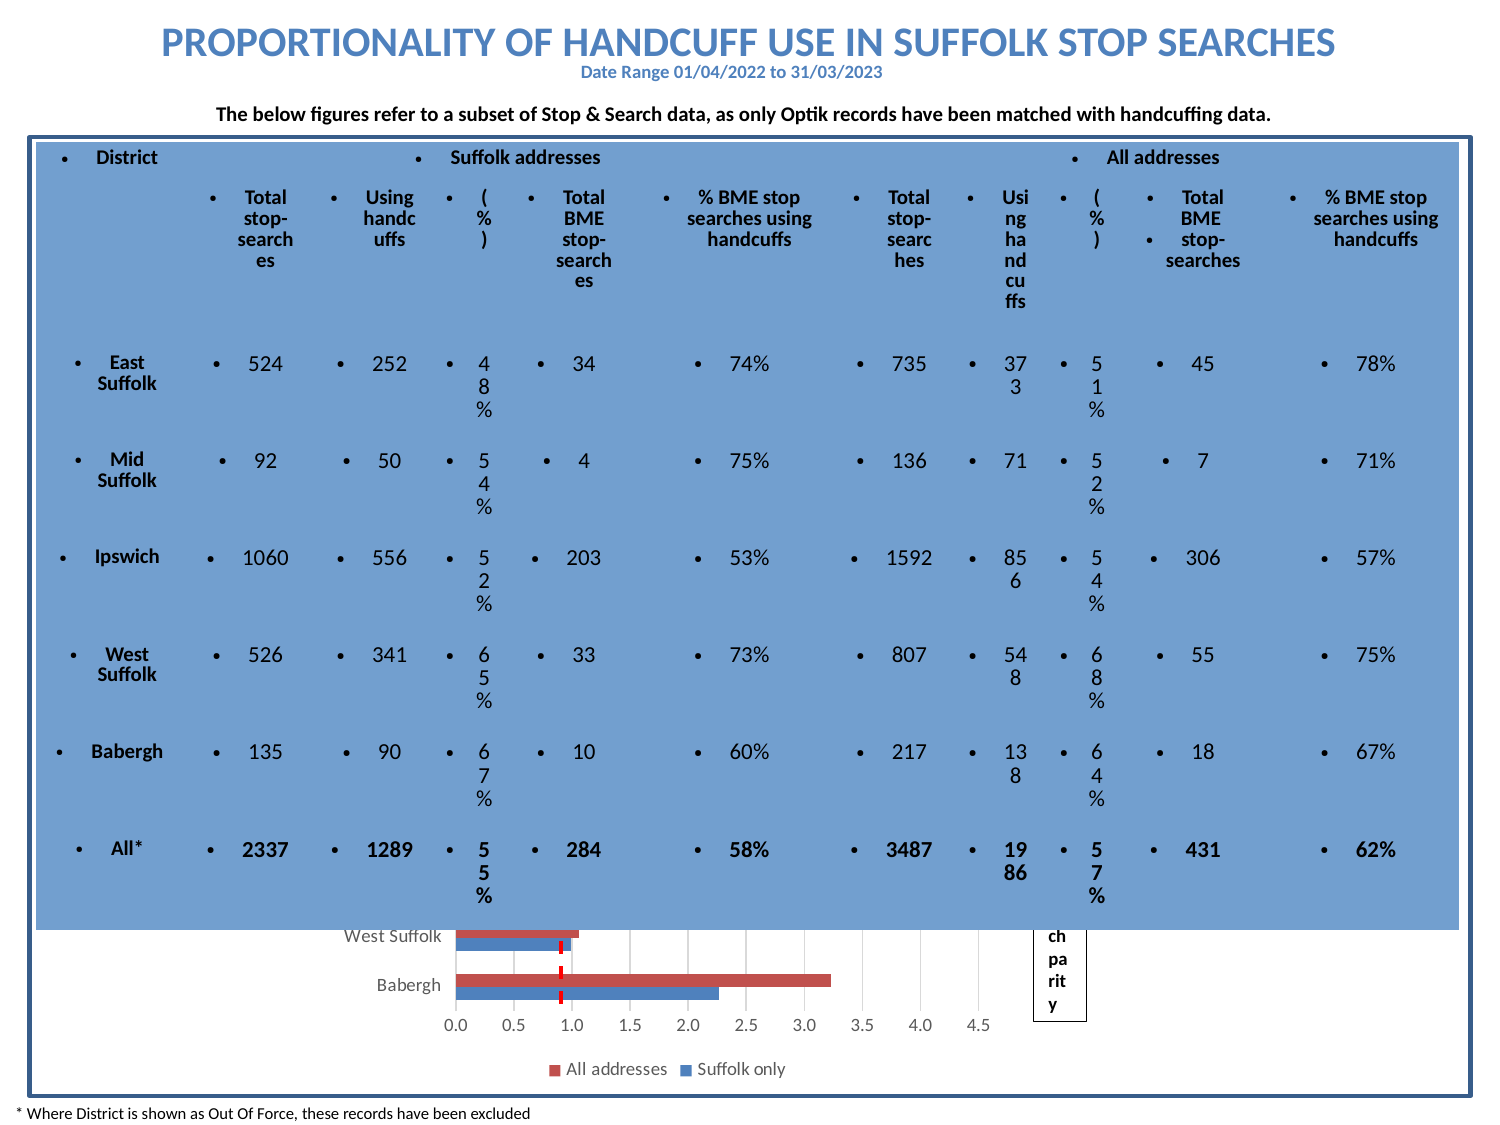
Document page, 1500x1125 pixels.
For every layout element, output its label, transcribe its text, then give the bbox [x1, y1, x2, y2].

table_cell Total BME stop-searches [502, 182, 631, 347]
table_cell 67% [431, 735, 502, 833]
table_cell 735 [833, 347, 951, 444]
table_cell 57% [1258, 541, 1459, 638]
table_cell 55 [1113, 638, 1258, 735]
chart [330, 930, 1004, 1087]
table_cell 3487 [833, 833, 951, 930]
table_cell West Suffolk [36, 638, 183, 735]
table_cell 284 [502, 833, 631, 930]
table_cell 341 [313, 638, 431, 735]
table_cell 90 [313, 735, 431, 833]
table_cell 4 [502, 444, 631, 541]
table_cell 54% [1045, 541, 1113, 638]
table_cell 73% [631, 638, 833, 735]
text_box Date Range 01/04/2022 to 31/03/2023 [565, 52, 931, 91]
table_cell All* [36, 833, 183, 930]
table_header Suffolk addresses [183, 142, 833, 182]
table_cell (%) [1045, 182, 1113, 347]
table_cell Using handcuffs [951, 182, 1045, 347]
table_cell 52% [1045, 444, 1113, 541]
table_cell 74% [631, 347, 833, 444]
table_cell 67% [1258, 735, 1459, 833]
table_cell 18 [1113, 735, 1258, 833]
table_cell 52% [431, 541, 502, 638]
table_cell 1986 [951, 833, 1045, 930]
table_cell 138 [951, 735, 1045, 833]
table_cell Mid Suffolk [36, 444, 183, 541]
table_cell 135 [183, 735, 313, 833]
table_cell 1592 [833, 541, 951, 638]
table_cell 58% [631, 833, 833, 930]
table_cell 807 [833, 638, 951, 735]
table_cell Ipswich [36, 541, 183, 638]
text_box * Where District is shown as Out Of Force, these records have been excluded [0, 1095, 1306, 1125]
table_cell 306 [1113, 541, 1258, 638]
table_cell 7 [1113, 444, 1258, 541]
table_cell % BME stop searches using handcuffs [1258, 182, 1459, 347]
table_cell 55% [431, 833, 502, 930]
table_cell 136 [833, 444, 951, 541]
table_cell 54% [431, 444, 502, 541]
table_cell Babergh [36, 735, 183, 833]
table_cell 252 [313, 347, 431, 444]
table_cell 53% [631, 541, 833, 638]
table_cell 1289 [313, 833, 431, 930]
text_box - - - - -Stop & Search parity [1033, 930, 1087, 1004]
table_cell 556 [313, 541, 431, 638]
table_cell 75% [631, 444, 833, 541]
table_cell 92 [183, 444, 313, 541]
table_cell 1060 [183, 541, 313, 638]
table_cell 65% [431, 638, 502, 735]
table_cell 33 [502, 638, 631, 735]
table_cell 48% [431, 347, 502, 444]
table_cell 64% [1045, 735, 1113, 833]
table_cell 2337 [183, 833, 313, 930]
text_box PROPORTIONALITY OF HANDCUFF USE IN SUFFOLK STOP SEARCHES [0, 7, 1498, 73]
table_cell 51% [1045, 347, 1113, 444]
table_cell % BME stop searches using handcuffs [631, 182, 833, 347]
table_cell East Suffolk [36, 347, 183, 444]
table_cell 10 [502, 735, 631, 833]
table_cell Total stop-searches [183, 182, 313, 347]
table_cell 34 [502, 347, 631, 444]
table_cell 524 [183, 347, 313, 444]
table_cell 60% [631, 735, 833, 833]
table_cell 62% [1258, 833, 1459, 930]
table_cell 431 [1113, 833, 1258, 930]
table_cell 50 [313, 444, 431, 541]
table_cell 71% [1258, 444, 1459, 541]
text_box The below figures refer to a subset of Stop & Search data, as only Optik records have been matched with handcuffing data. [29, 93, 1459, 134]
table_cell 71 [951, 444, 1045, 541]
table_cell 548 [951, 638, 1045, 735]
table_cell (%) [431, 182, 502, 347]
table_cell 217 [833, 735, 951, 833]
table_cell 856 [951, 541, 1045, 638]
table_header All addresses [833, 142, 1459, 182]
table_cell 78% [1258, 347, 1459, 444]
table_cell Total BME stop-searches [1113, 182, 1258, 347]
table_cell 373 [951, 347, 1045, 444]
table_cell Total stop-searches [833, 182, 951, 347]
table_cell 203 [502, 541, 631, 638]
table_header District [36, 142, 183, 347]
table_cell 45 [1113, 347, 1258, 444]
table_cell 526 [183, 638, 313, 735]
table_cell 68% [1045, 638, 1113, 735]
table_cell 57% [1045, 833, 1113, 930]
table_cell 75% [1258, 638, 1459, 735]
table_cell Using handcuffs [313, 182, 431, 347]
